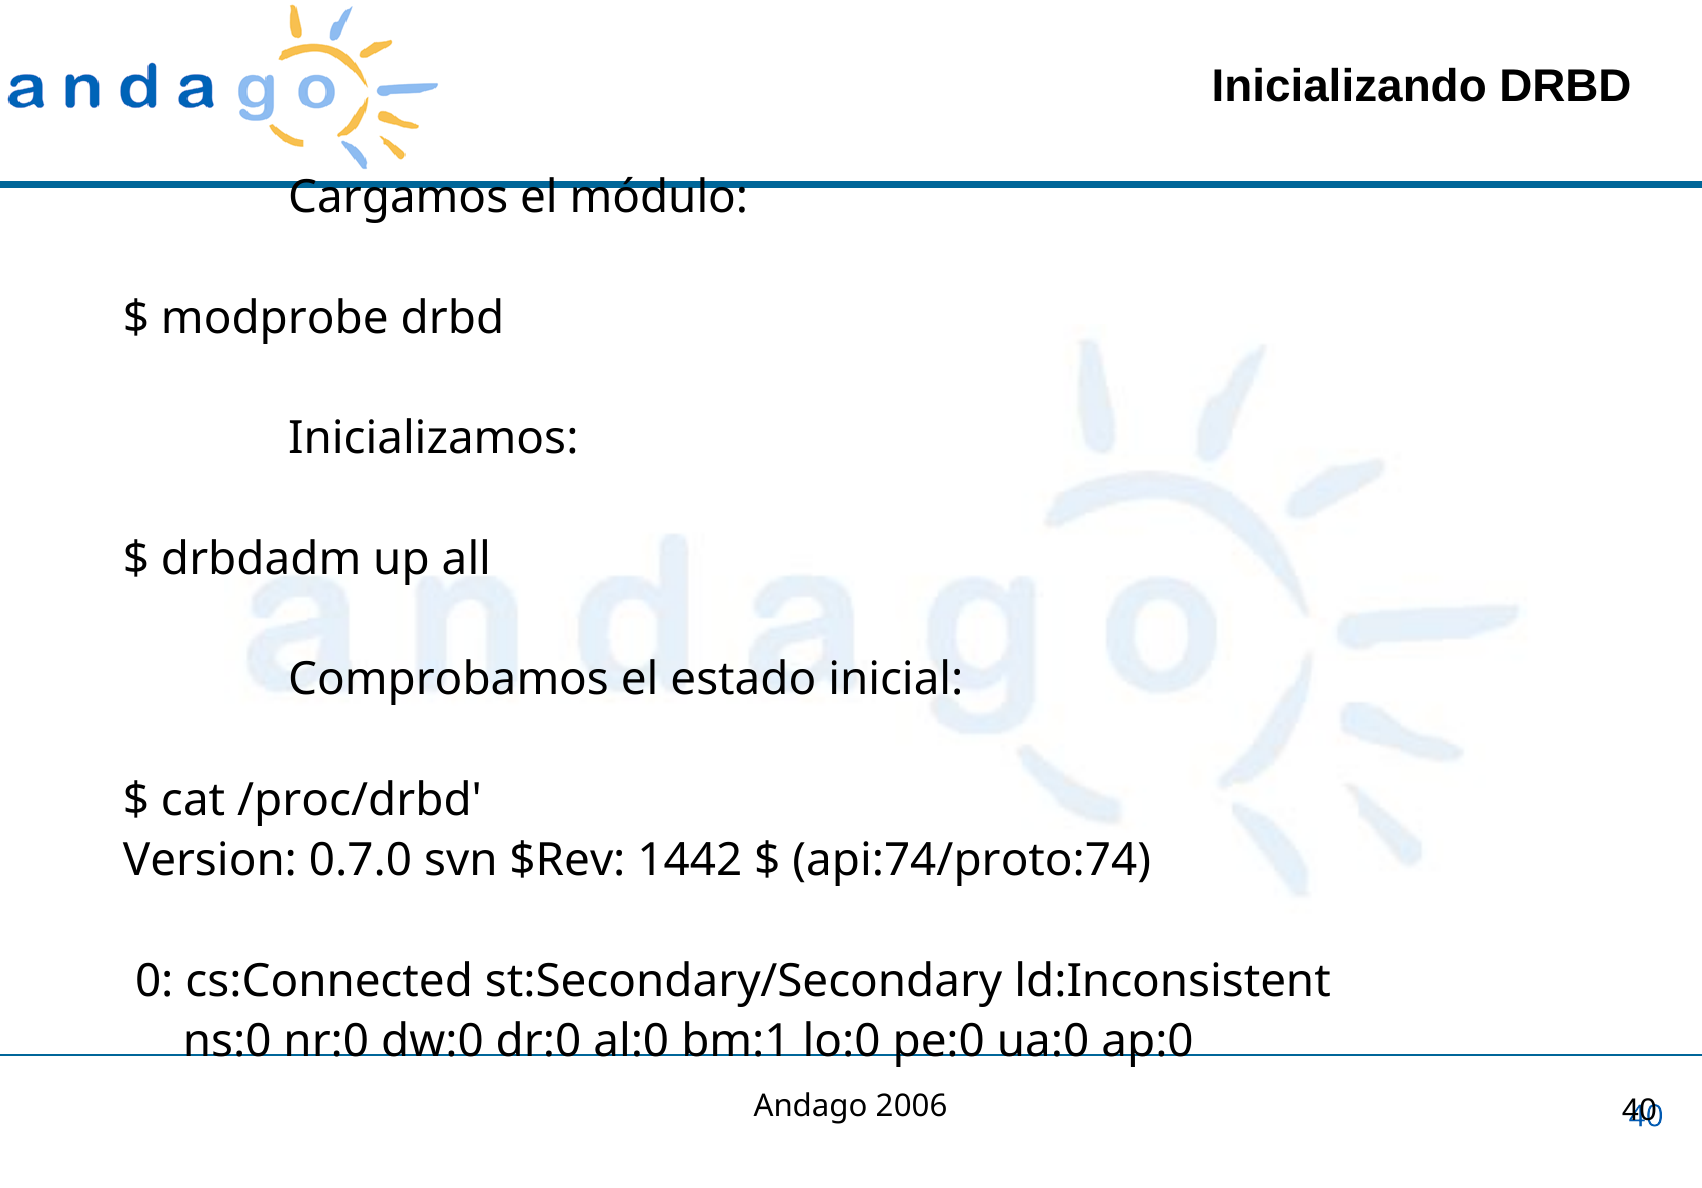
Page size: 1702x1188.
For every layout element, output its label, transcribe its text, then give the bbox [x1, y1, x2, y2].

title Inicializando DRBD [255, 0, 1702, 188]
subtitle Cargamos el módulo: $ modprobe drbd Inicializamos: $ drbdadm up all Comprobamos el estado inicial: $ cat /proc/drbd' Version: 0.7.0 svn $Rev: 1442 $ (api:74/proto:74) 0: cs:Connected st:Secondary/Secondary ld:Inconsistent ns:0 nr:0 dw:0 dr:0 al:0 bm:1 lo:0 pe:0 ua:0 ap:0 [123, 222, 1570, 1018]
picture [0, 0, 255, 175]
